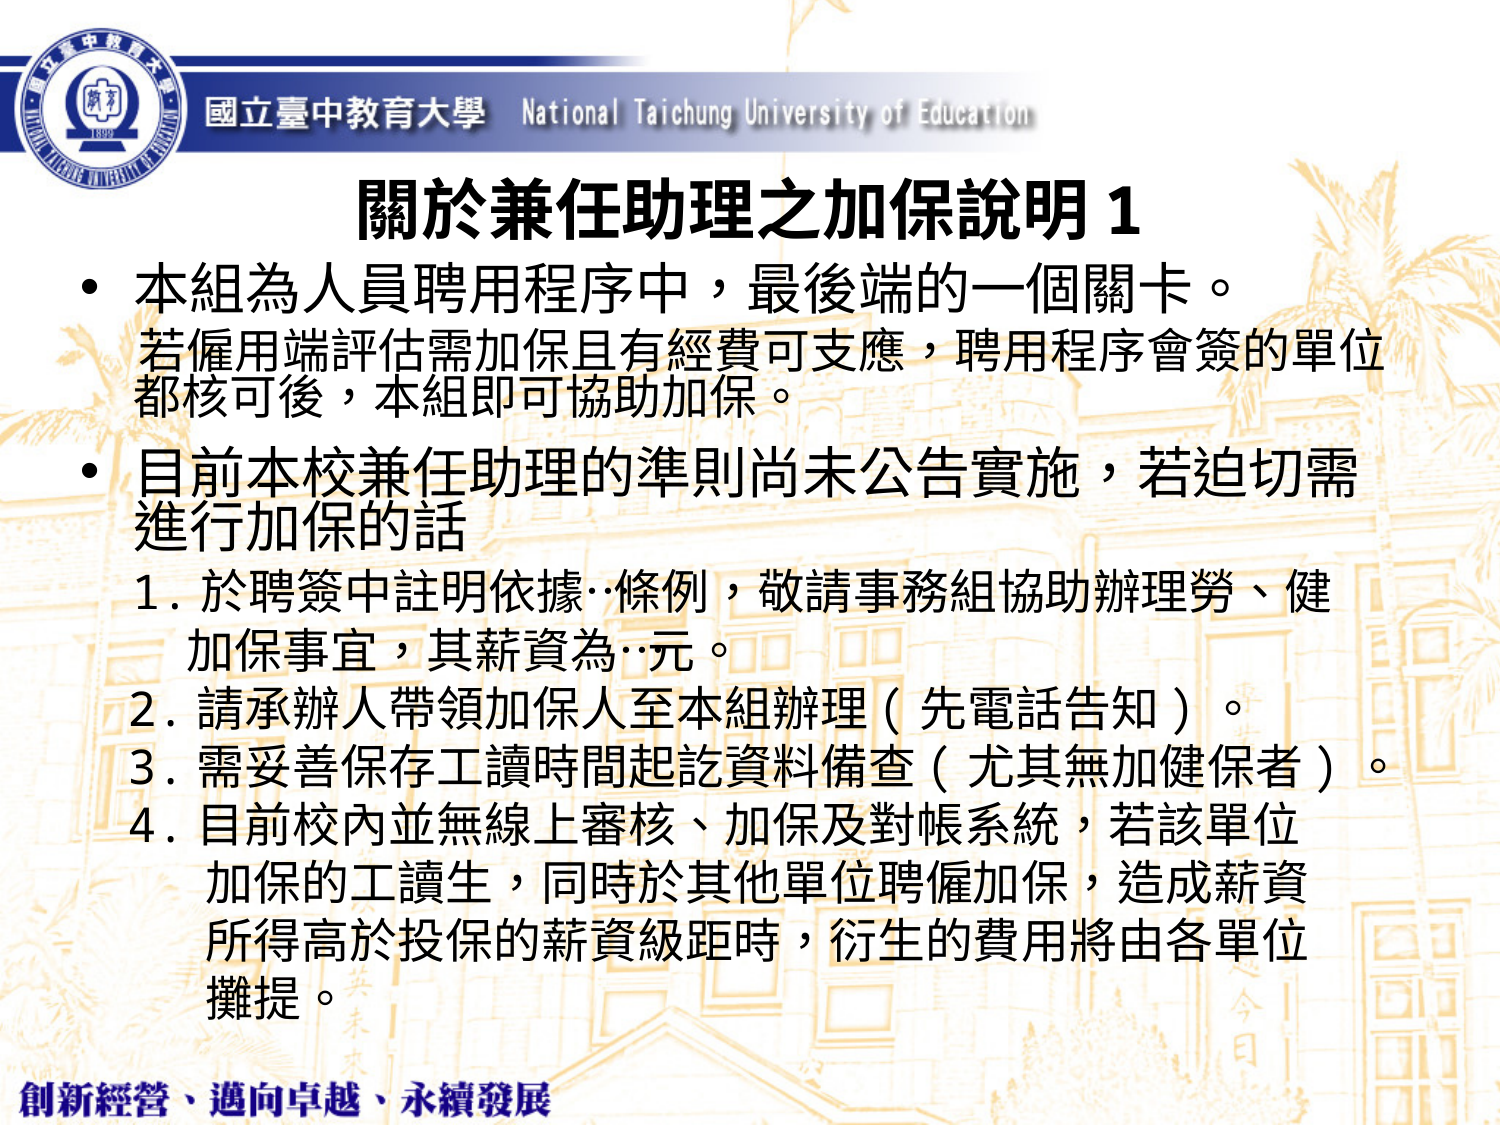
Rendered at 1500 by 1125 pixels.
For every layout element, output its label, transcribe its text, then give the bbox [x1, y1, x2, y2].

list 本組為人員聘用程序中，最後端的一個關卡。 若僱用端評估需加保且有經費可支應，聘用程序會簽的單位都核可後，本組即可協助加保。 目前本校兼任助理的準則尚未公告實施，若迫切需進行加保的話 1.於聘簽中註明依據…條例，敬請事務組協助辦理勞、健 加保事宜，其薪資為…元。 2.請承辦人帶領加保人至本組辦理(先電話告知)。 3.需妥善保存工讀時間起訖資料備查(尤其無加健保者)。 4.目前校內並無線上審核、加保及對帳系統，若該單位 加保的工讀生，同時於其他單位聘僱加保，造成薪資 所得高於投保的薪資級距時，衍生的費用將由各單位 攤提。 [64, 258, 1424, 1083]
picture [0, 0, 1500, 148]
picture [0, 267, 1500, 1125]
title 關於兼任助理之加保說明1 [0, 148, 1500, 267]
